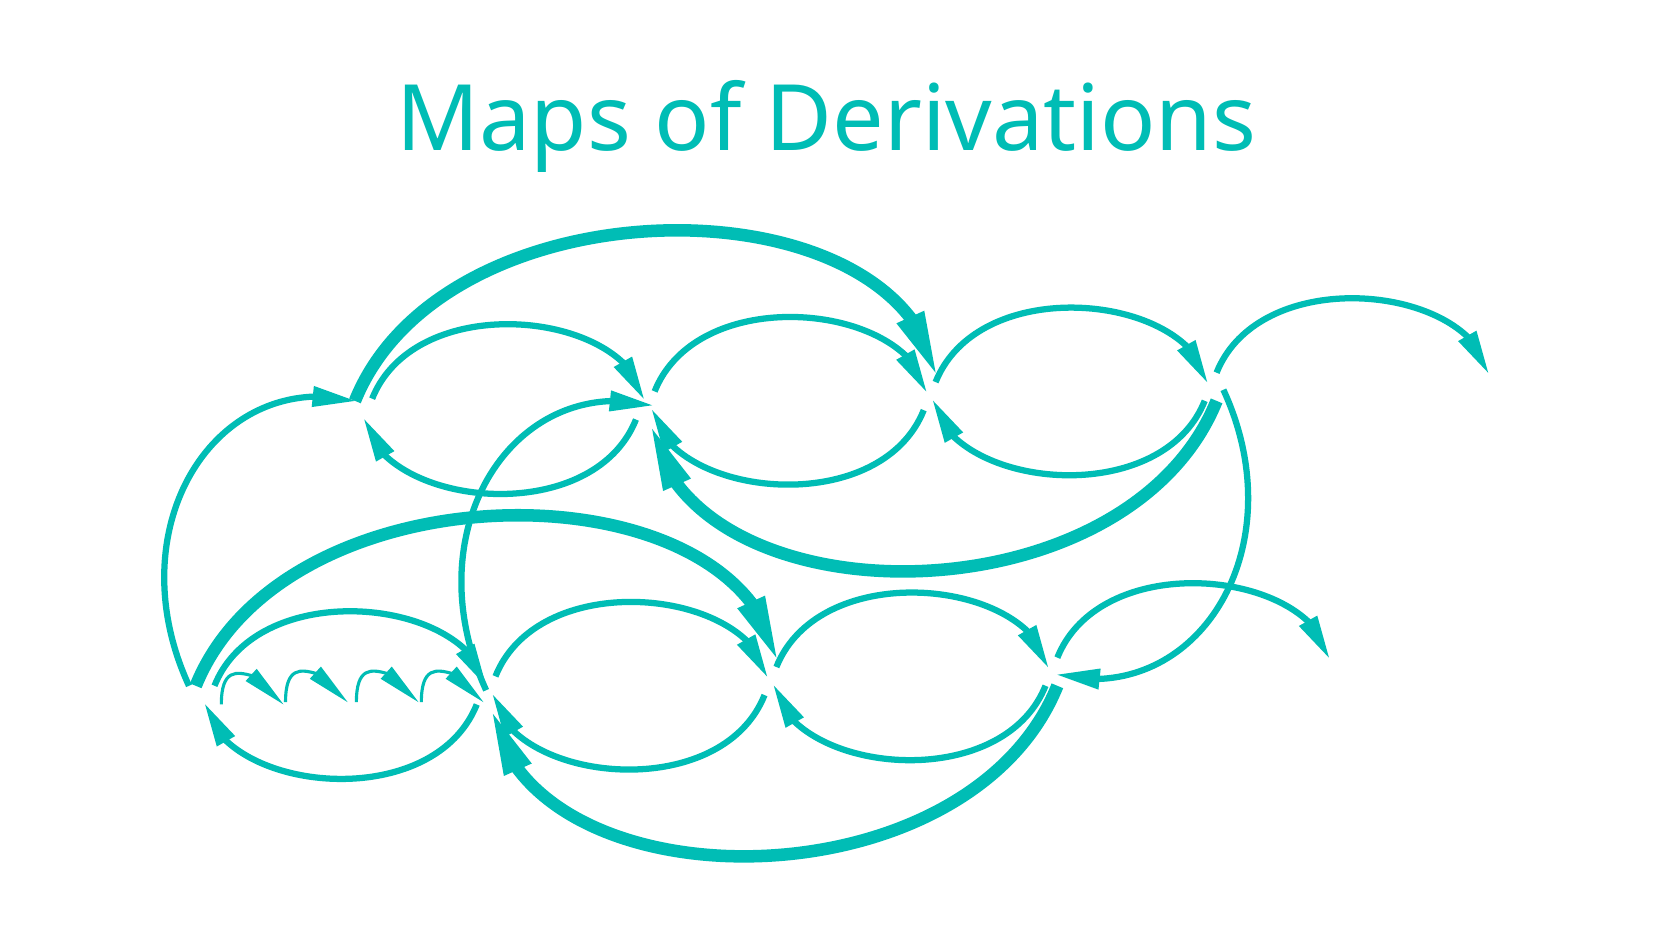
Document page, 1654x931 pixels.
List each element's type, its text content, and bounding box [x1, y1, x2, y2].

title Maps of Derivations [82, 37, 1571, 193]
